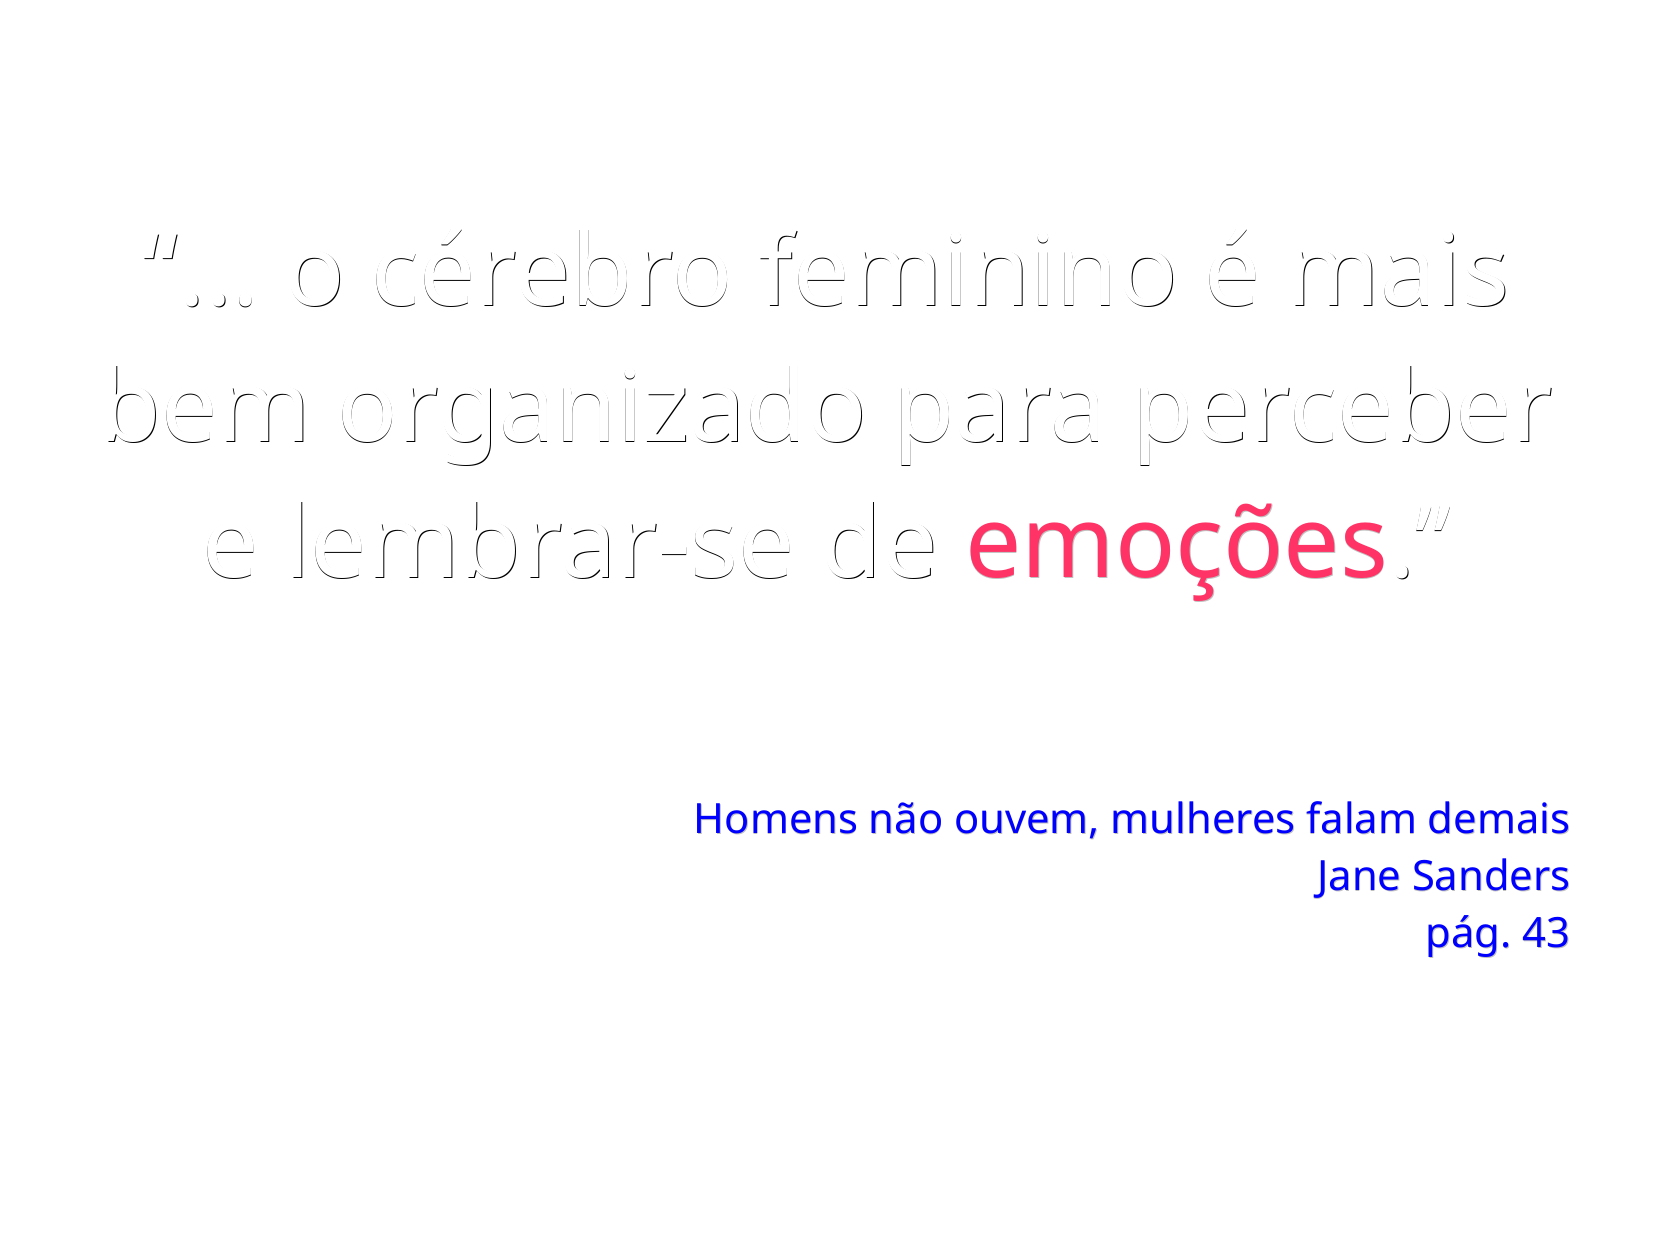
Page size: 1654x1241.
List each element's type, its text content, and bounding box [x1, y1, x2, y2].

subtitle “... o cérebro feminino é mais bem organizado para perceber e lembrar-se de emoções.” Homens não ouvem, mulheres falam demais Jane Sanders pág. 43 [82, 56, 1571, 1102]
